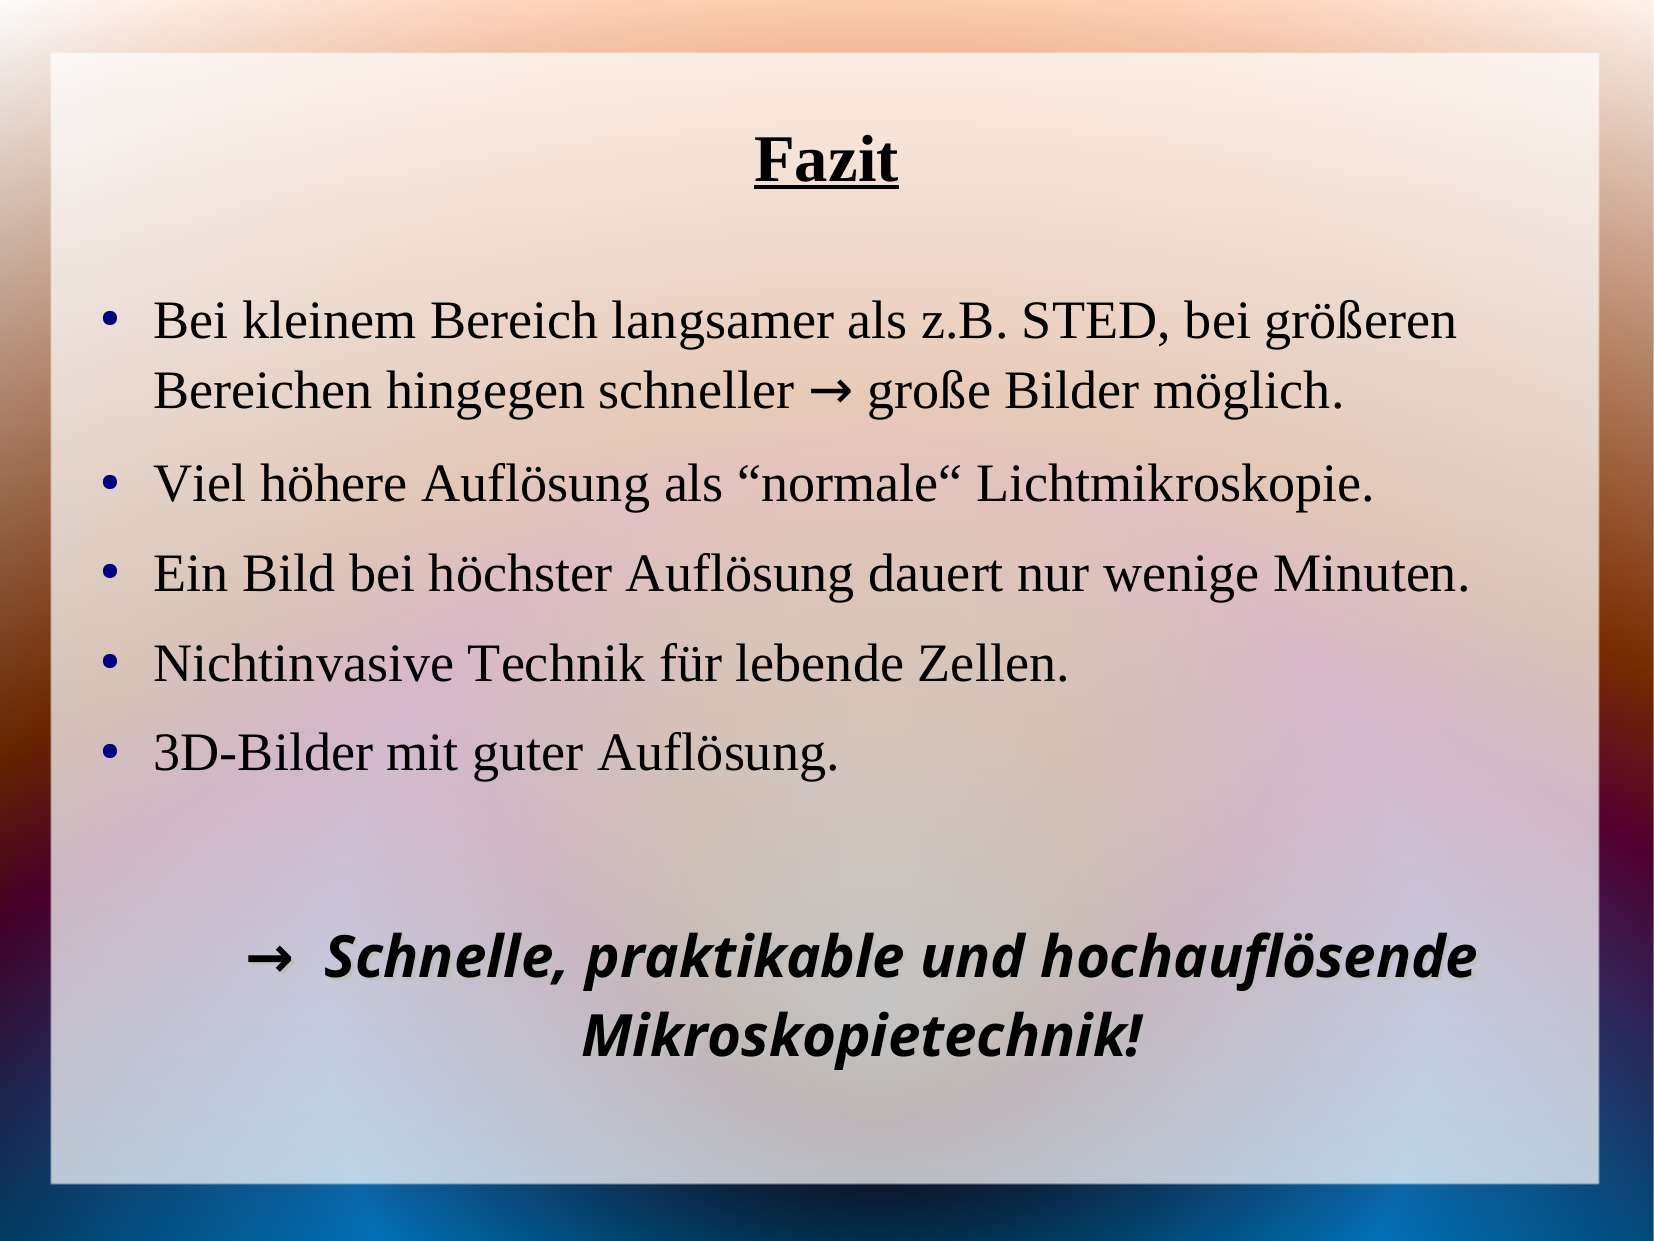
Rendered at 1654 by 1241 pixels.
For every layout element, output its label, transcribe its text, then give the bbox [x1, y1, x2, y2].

list Bei kleinem Bereich langsamer als z.B. STED, bei größeren Bereichen hingegen schneller → große Bilder möglich. Viel höhere Auflösung als “normale“ Lichtmikroskopie. Ein Bild bei höchster Auflösung dauert nur wenige Minuten. Nichtinvasive Technik für lebende Zellen. 3D-Bilder mit guter Auflösung. → Schnelle, praktikable und hochauflösende Mikroskopietechnik! [82, 290, 1571, 1071]
title Fazit [82, 55, 1571, 263]
picture [0, 0, 1654, 1241]
